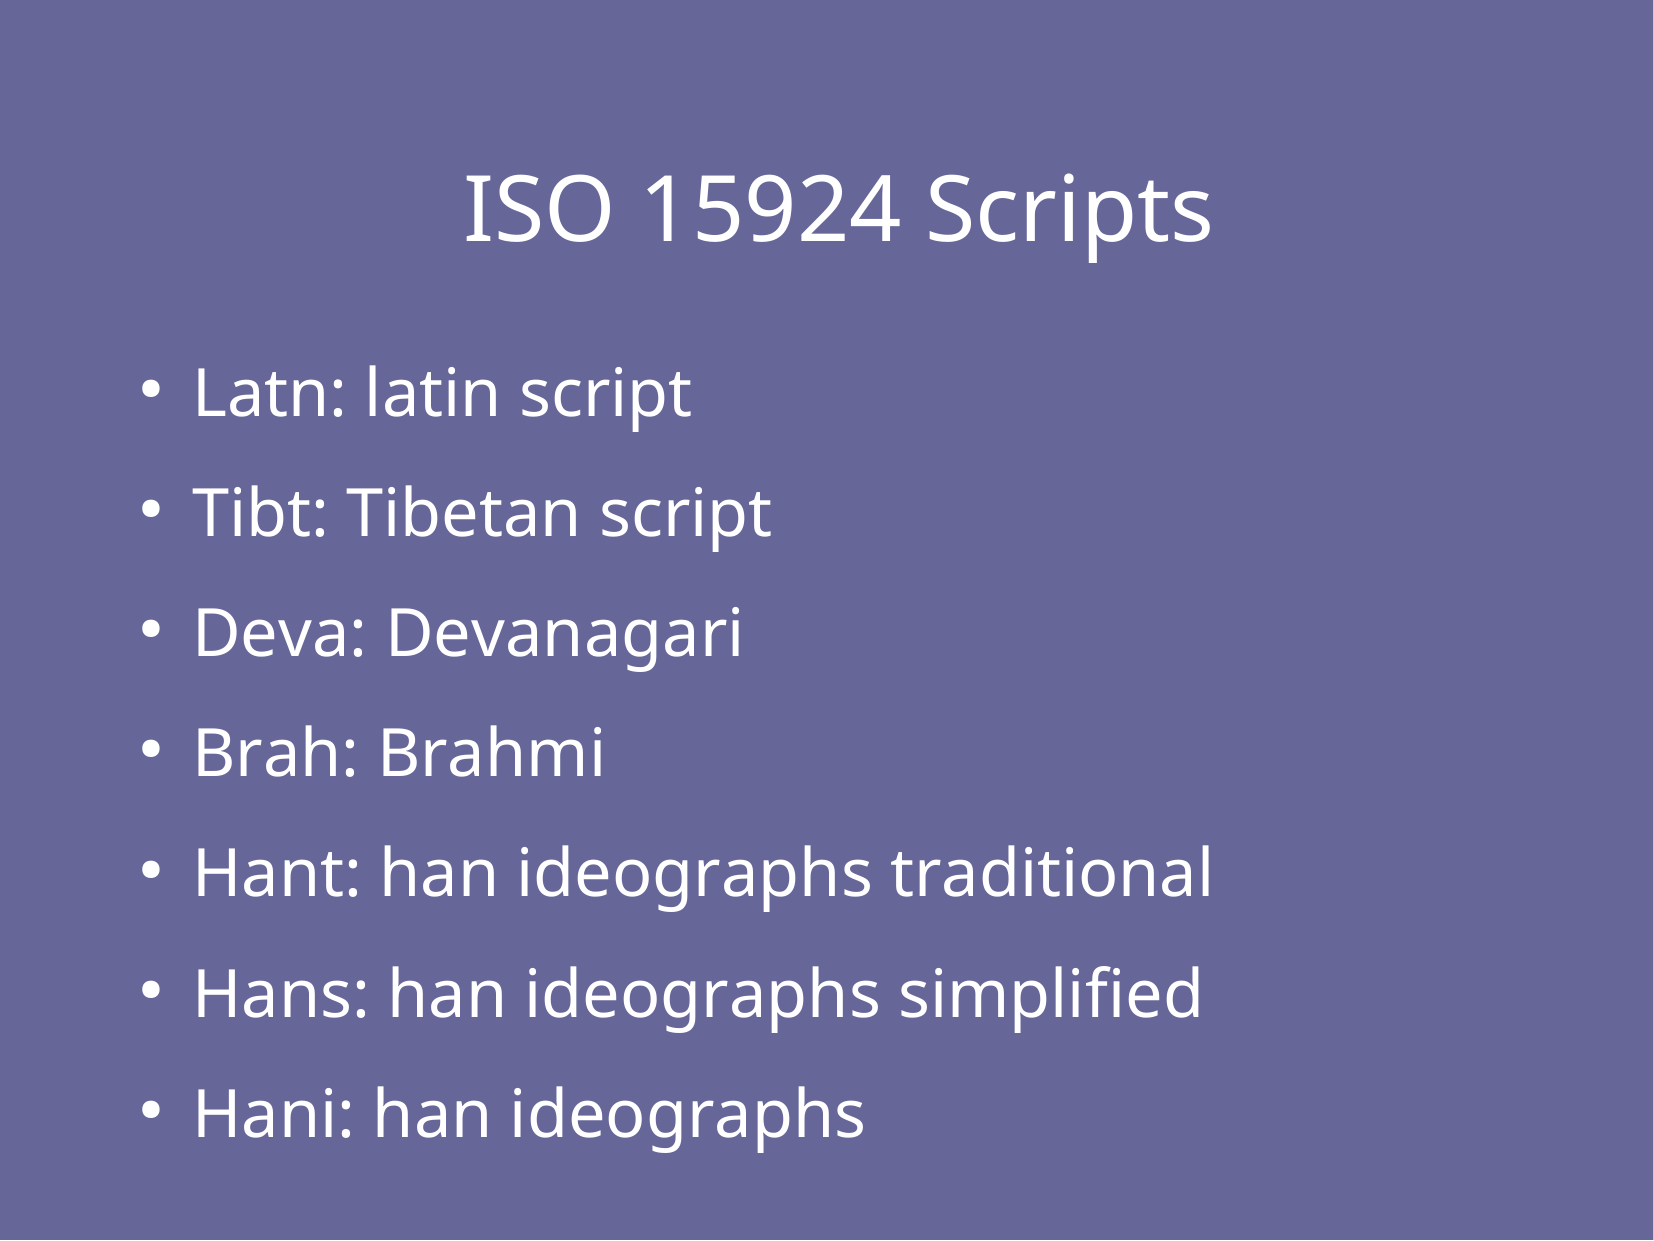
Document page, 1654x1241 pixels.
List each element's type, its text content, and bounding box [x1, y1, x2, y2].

list Latn: latin script Tibt: Tibetan script Deva: Devanagari Brah: Brahmi Hant: han ideographs traditional Hans: han ideographs simplified Hani: han ideographs [121, 344, 1534, 1147]
title ISO 15924 Scripts [121, 110, 1534, 303]
